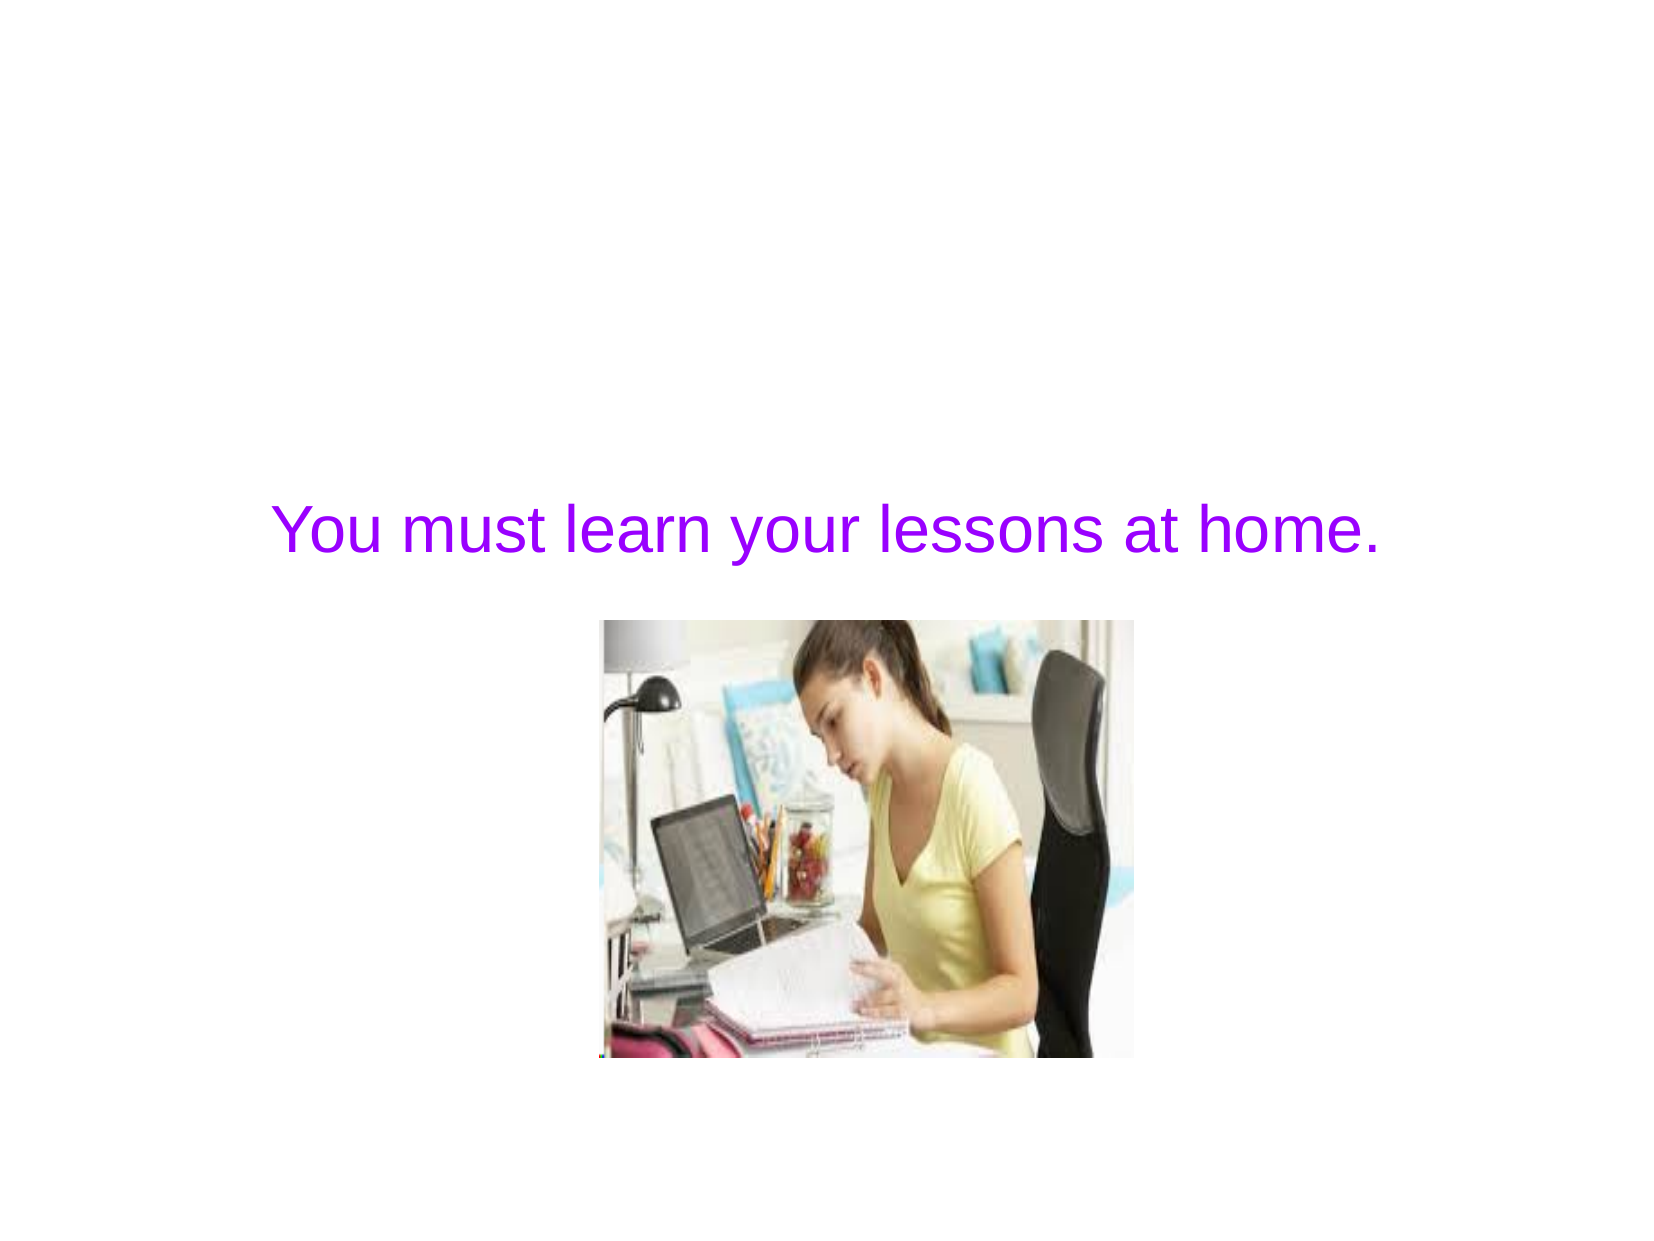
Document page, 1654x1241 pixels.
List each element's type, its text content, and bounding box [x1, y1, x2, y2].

subtitle You must learn your lessons at home. [82, 49, 1571, 1010]
picture [599, 620, 1134, 1058]
